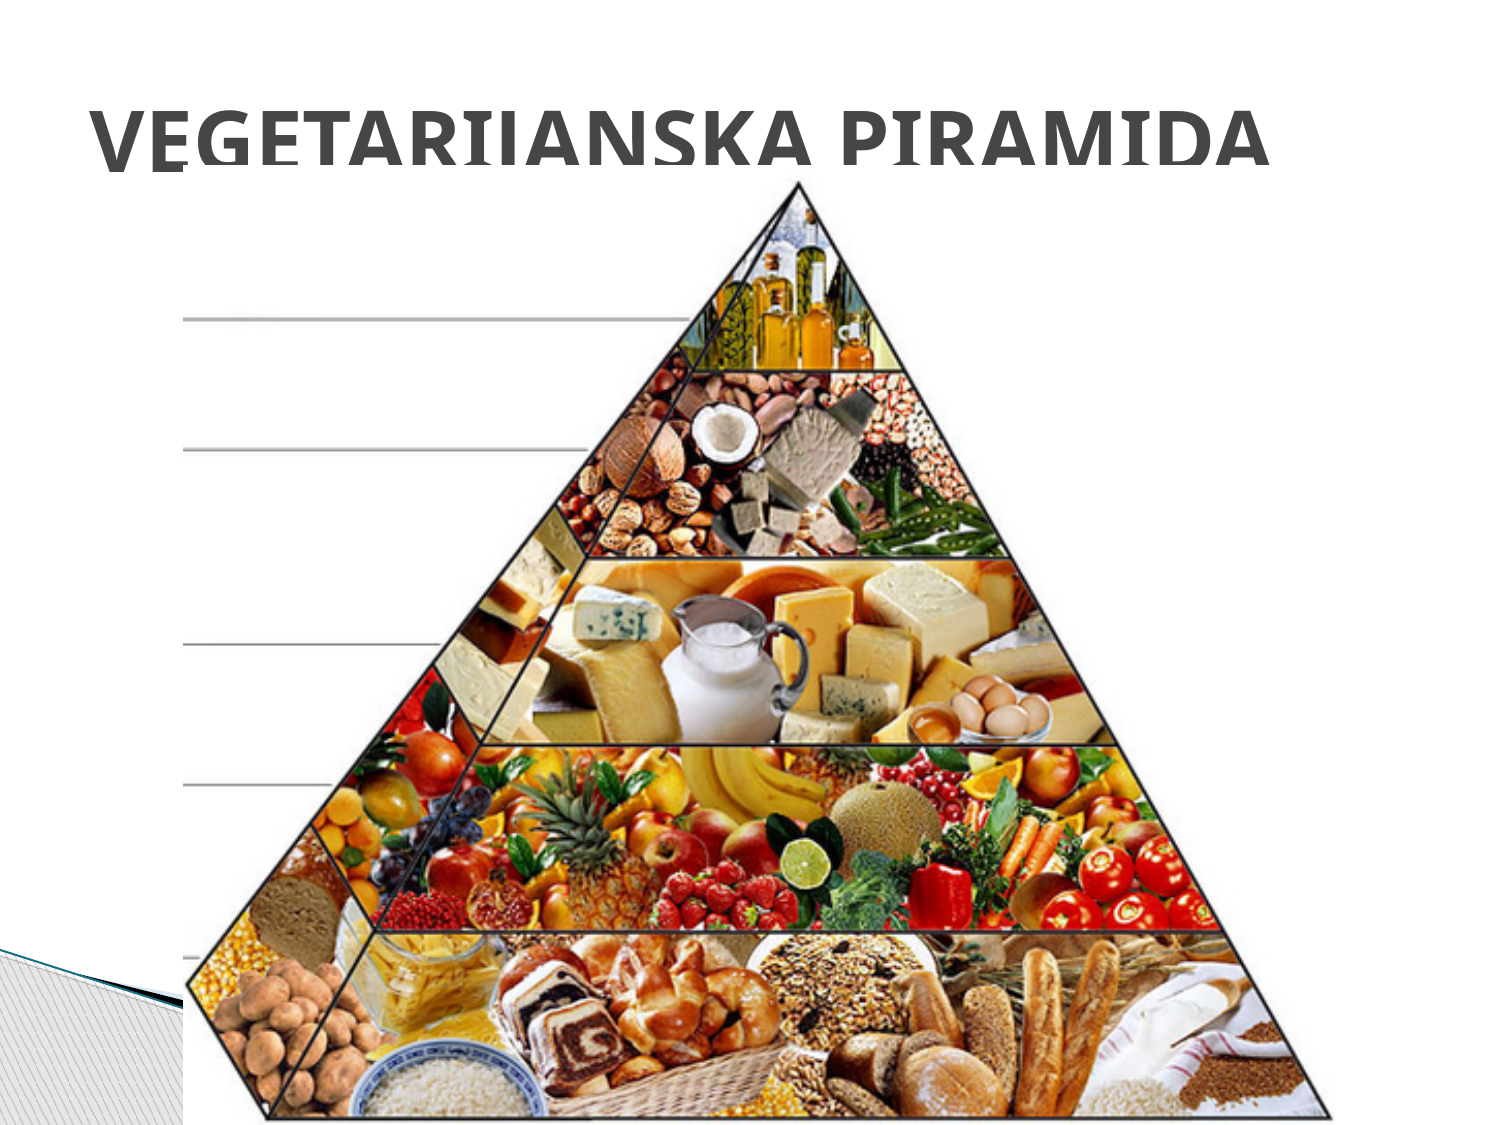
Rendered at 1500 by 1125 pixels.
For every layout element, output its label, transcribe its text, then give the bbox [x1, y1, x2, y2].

title VEGETARIJANSKA PIRAMIDA [75, 45, 1425, 233]
picture [183, 151, 1335, 1125]
